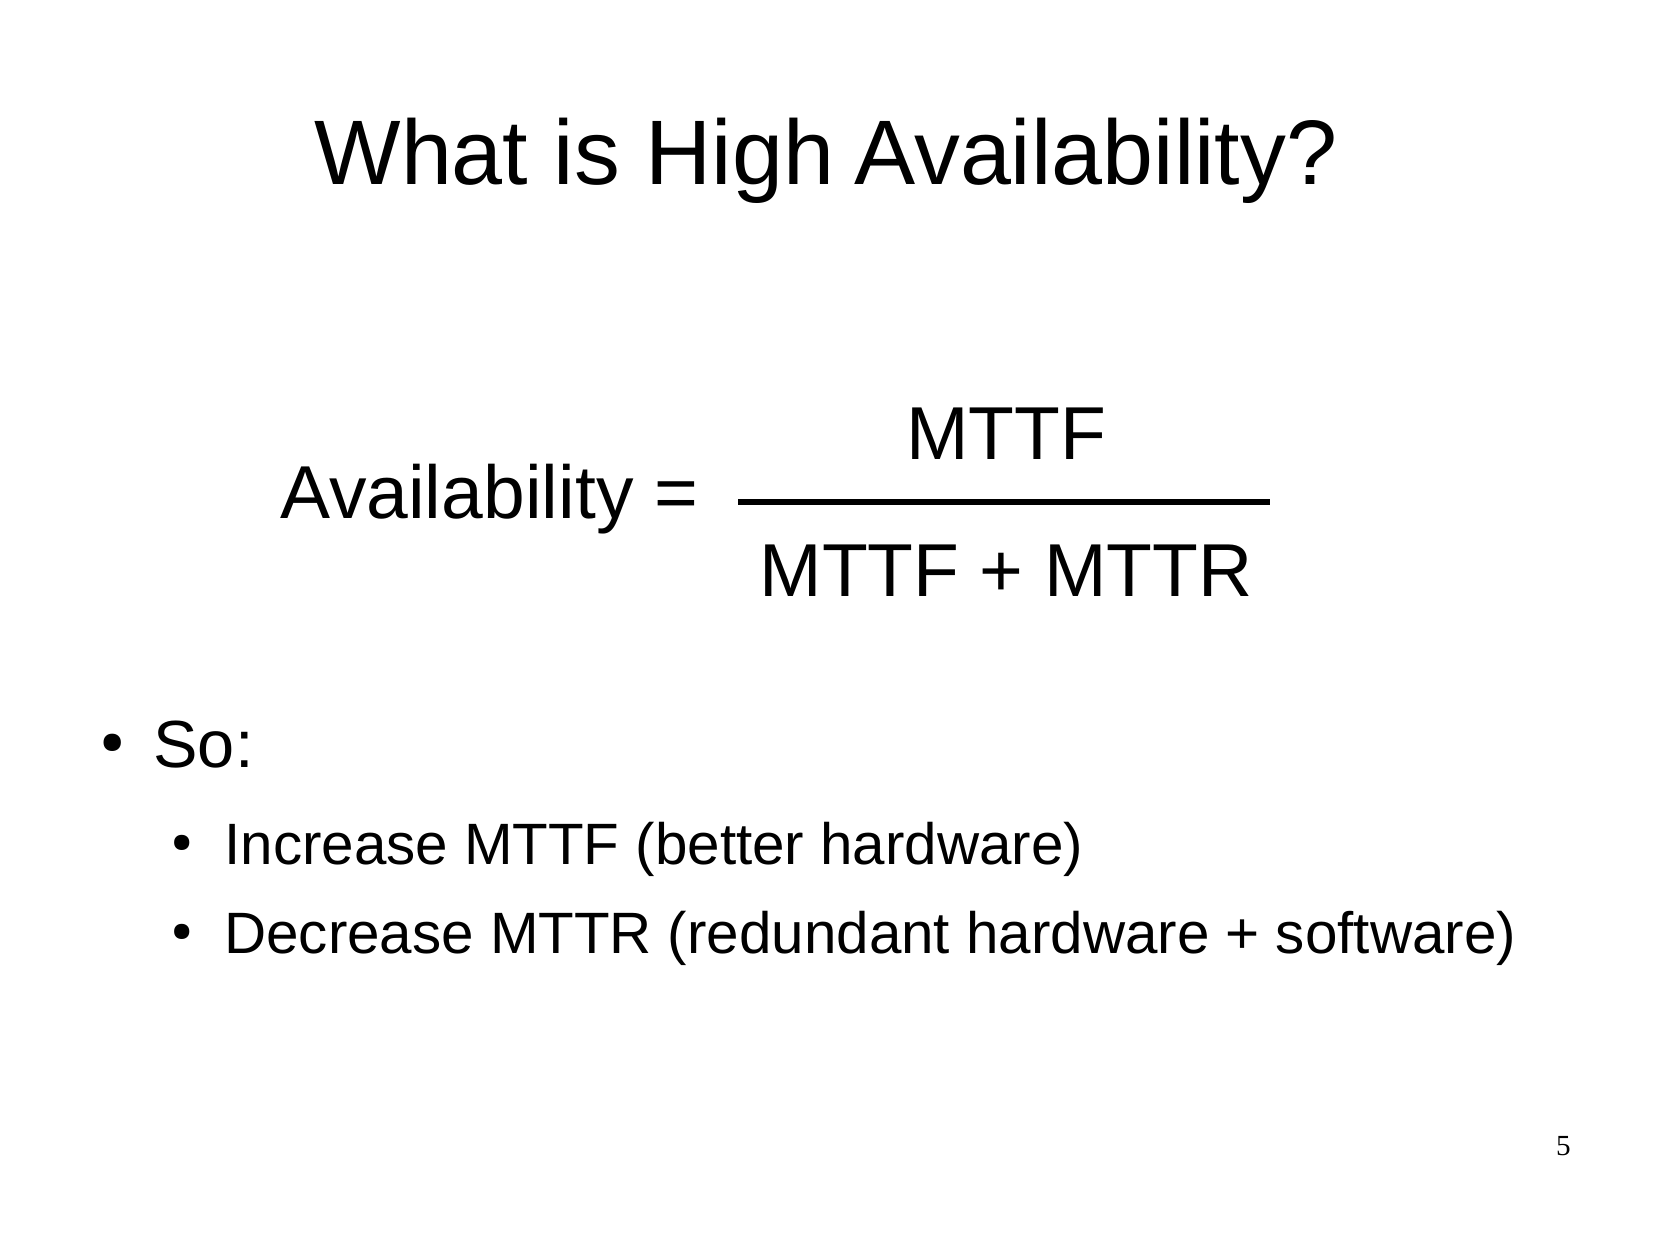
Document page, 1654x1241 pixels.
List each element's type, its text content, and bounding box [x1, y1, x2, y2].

text_box Availability = [265, 442, 714, 542]
text_box MTTF + MTTR [744, 521, 1270, 621]
text_box MTTF [891, 383, 1123, 483]
title What is High Availability? [82, 49, 1571, 257]
list So: Increase MTTF (better hardware) Decrease MTTR (redundant hardware + software) [82, 290, 1571, 1109]
